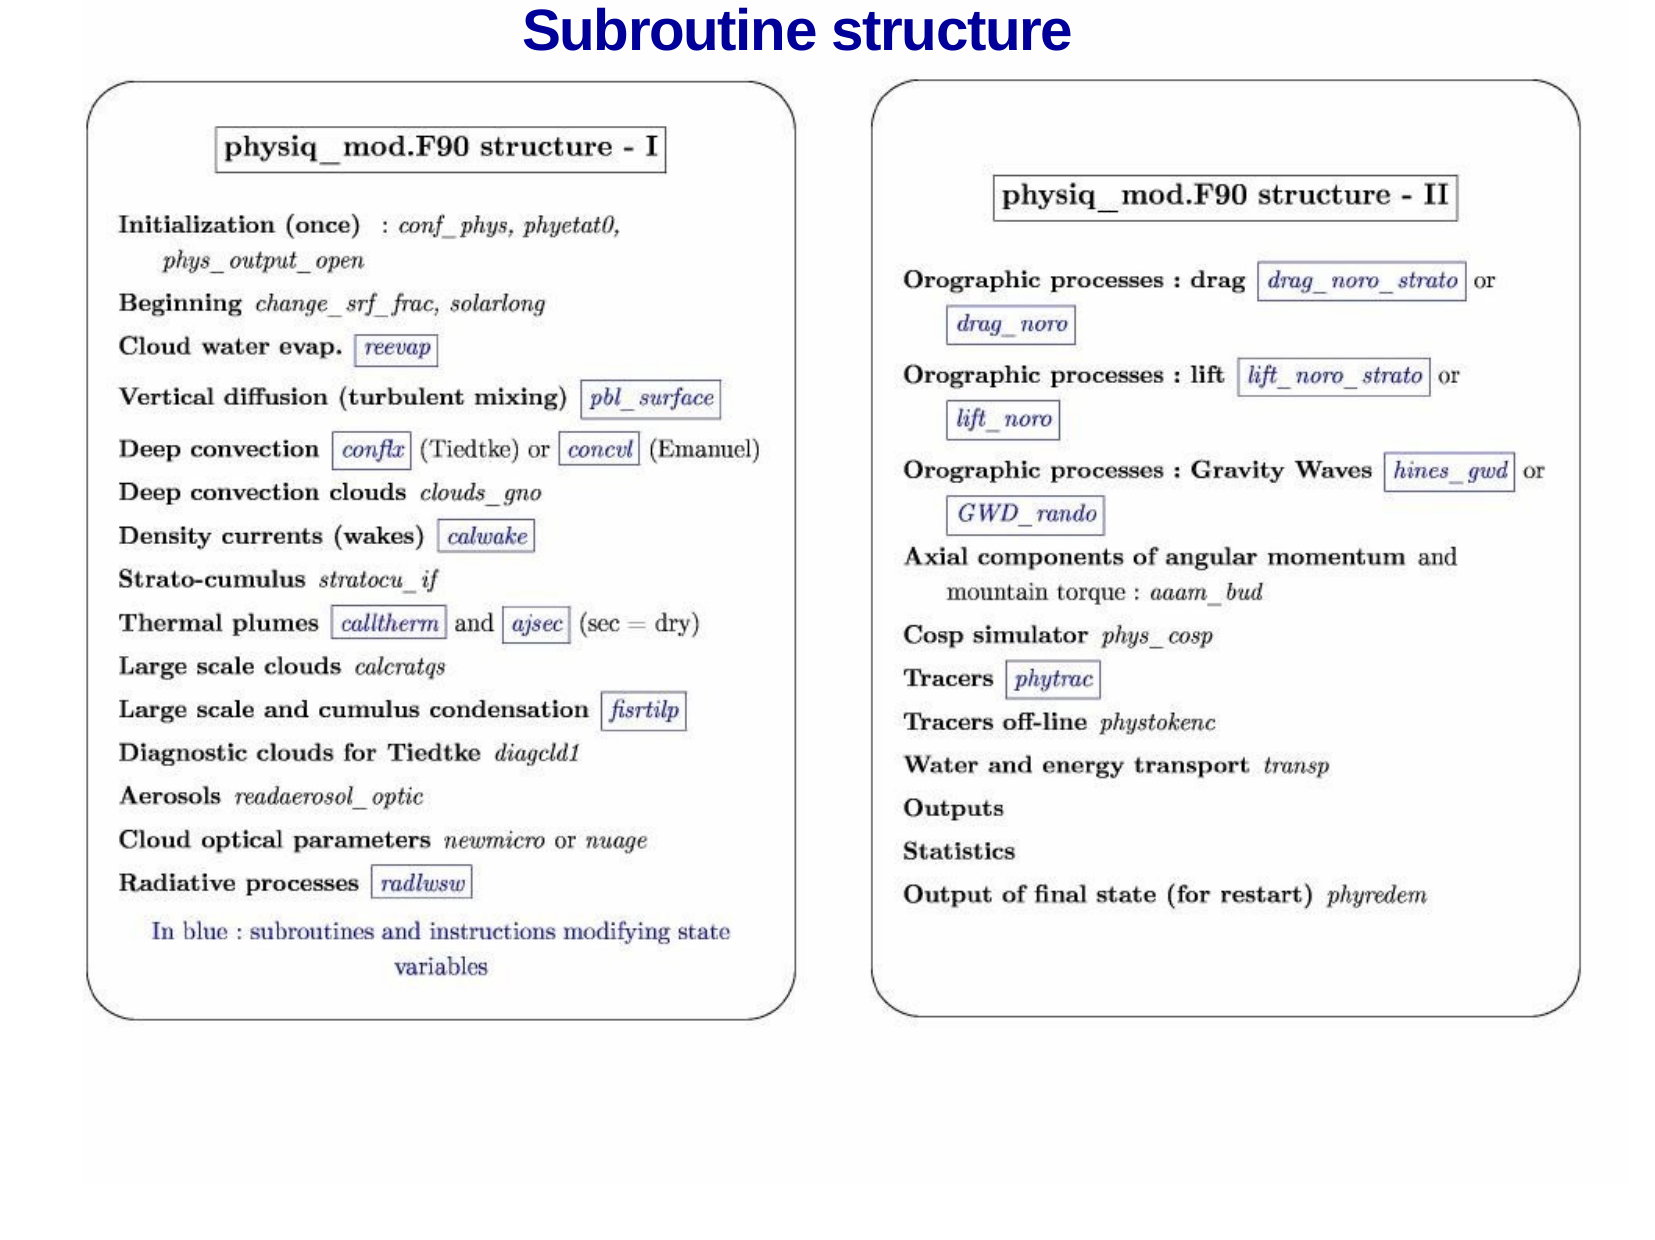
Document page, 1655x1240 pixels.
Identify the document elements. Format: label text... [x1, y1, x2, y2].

text_box [82, 0, 1628, 1185]
text_box Subroutine structure [522, 0, 1102, 66]
